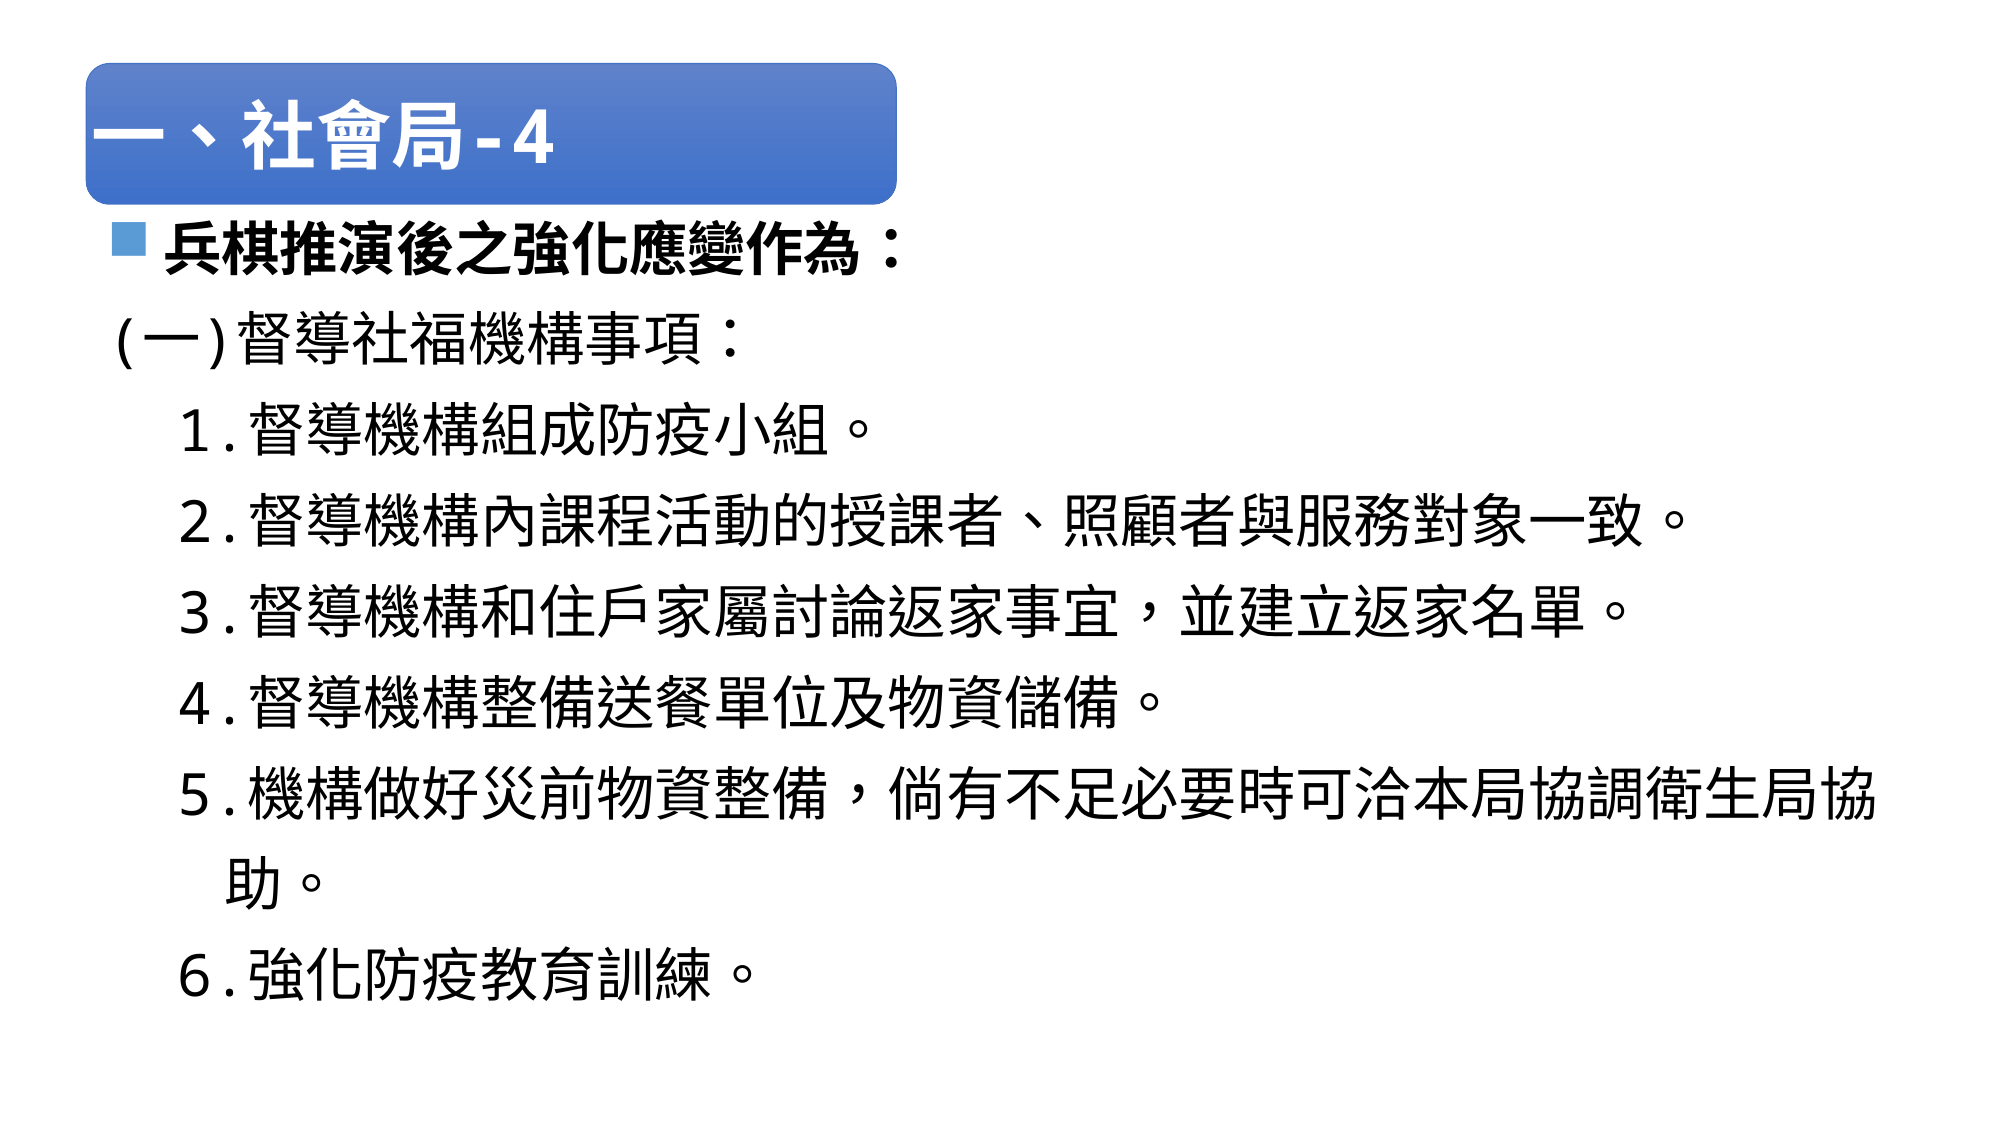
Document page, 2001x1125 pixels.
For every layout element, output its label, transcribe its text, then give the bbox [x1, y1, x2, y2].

text_box 一、社會局-4 [86, 83, 866, 185]
text_box [86, 63, 897, 205]
text_box 兵棋推演後之強化應變作為： (一)督導社福機構事項： 1.督導機構組成防疫小組。 2.督導機構內課程活動的授課者、照顧者與服務對象一致。 3.督導機構和住戶家屬討論返家事宜，並建立返家名單。 4.督導機構整備送餐單位及物資儲備。 5.機構做好災前物資整備，倘有不足必要時可洽本局協調衛生局協 助。 6.強化防疫教育訓練。 [92, 204, 1920, 1125]
